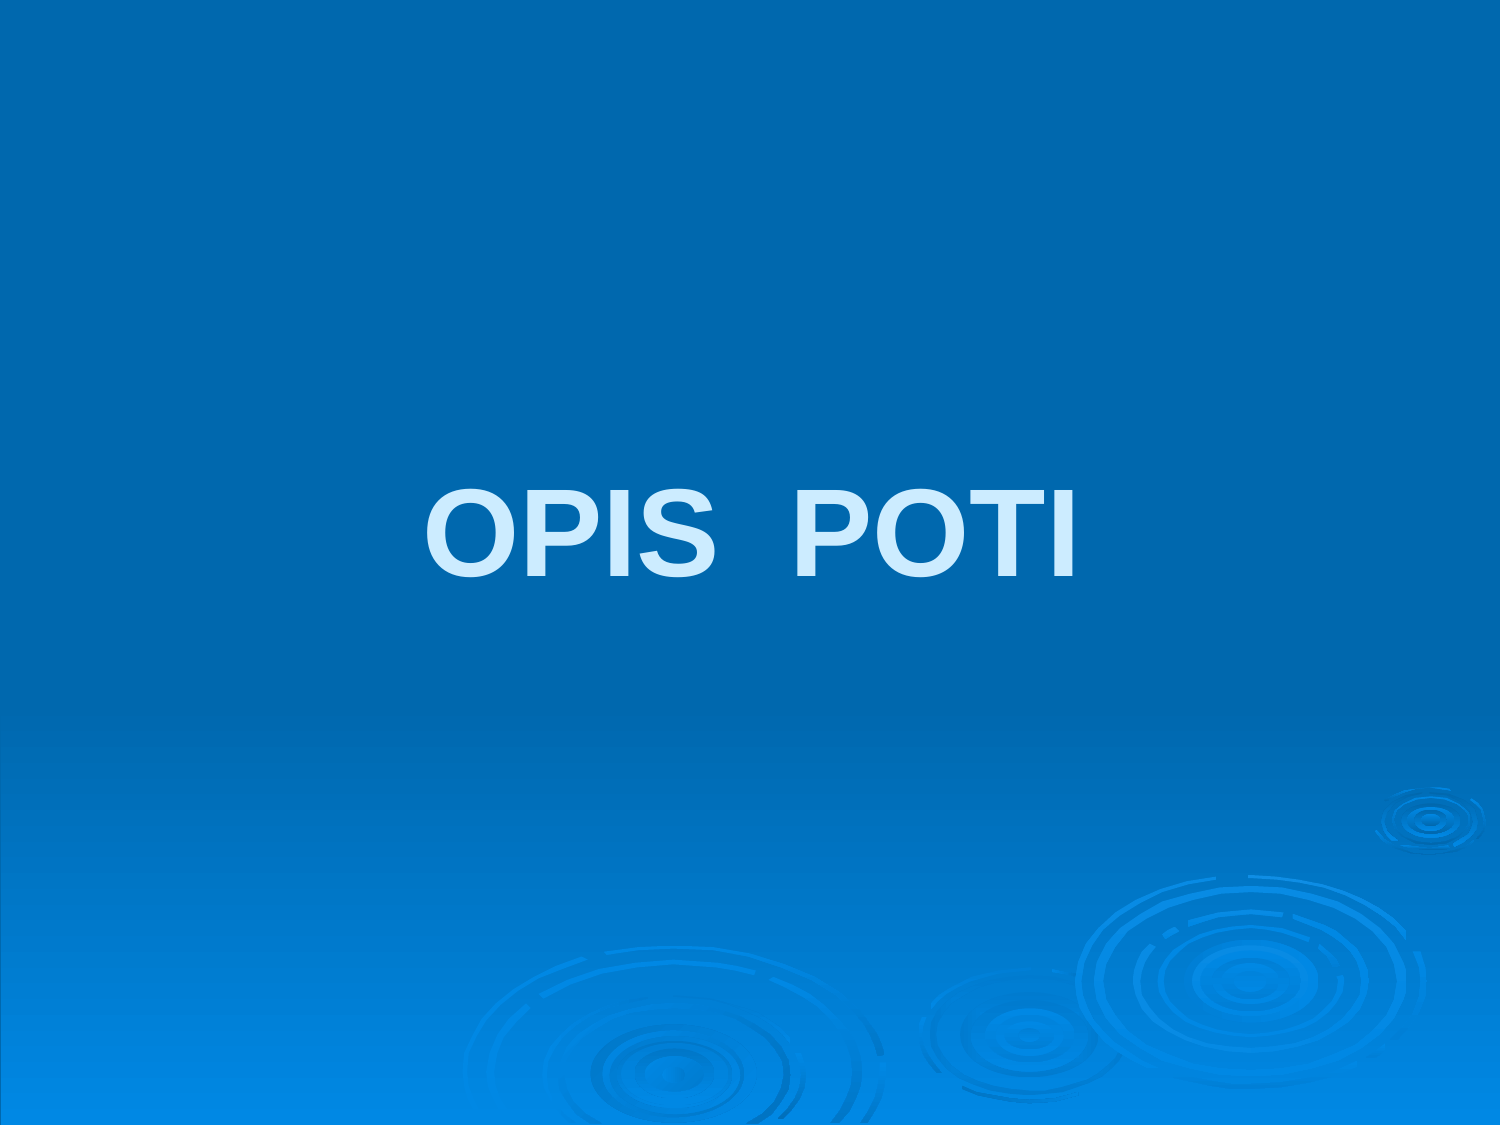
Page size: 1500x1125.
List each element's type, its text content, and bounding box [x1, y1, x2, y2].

title OPIS POTI [76, 432, 1427, 620]
